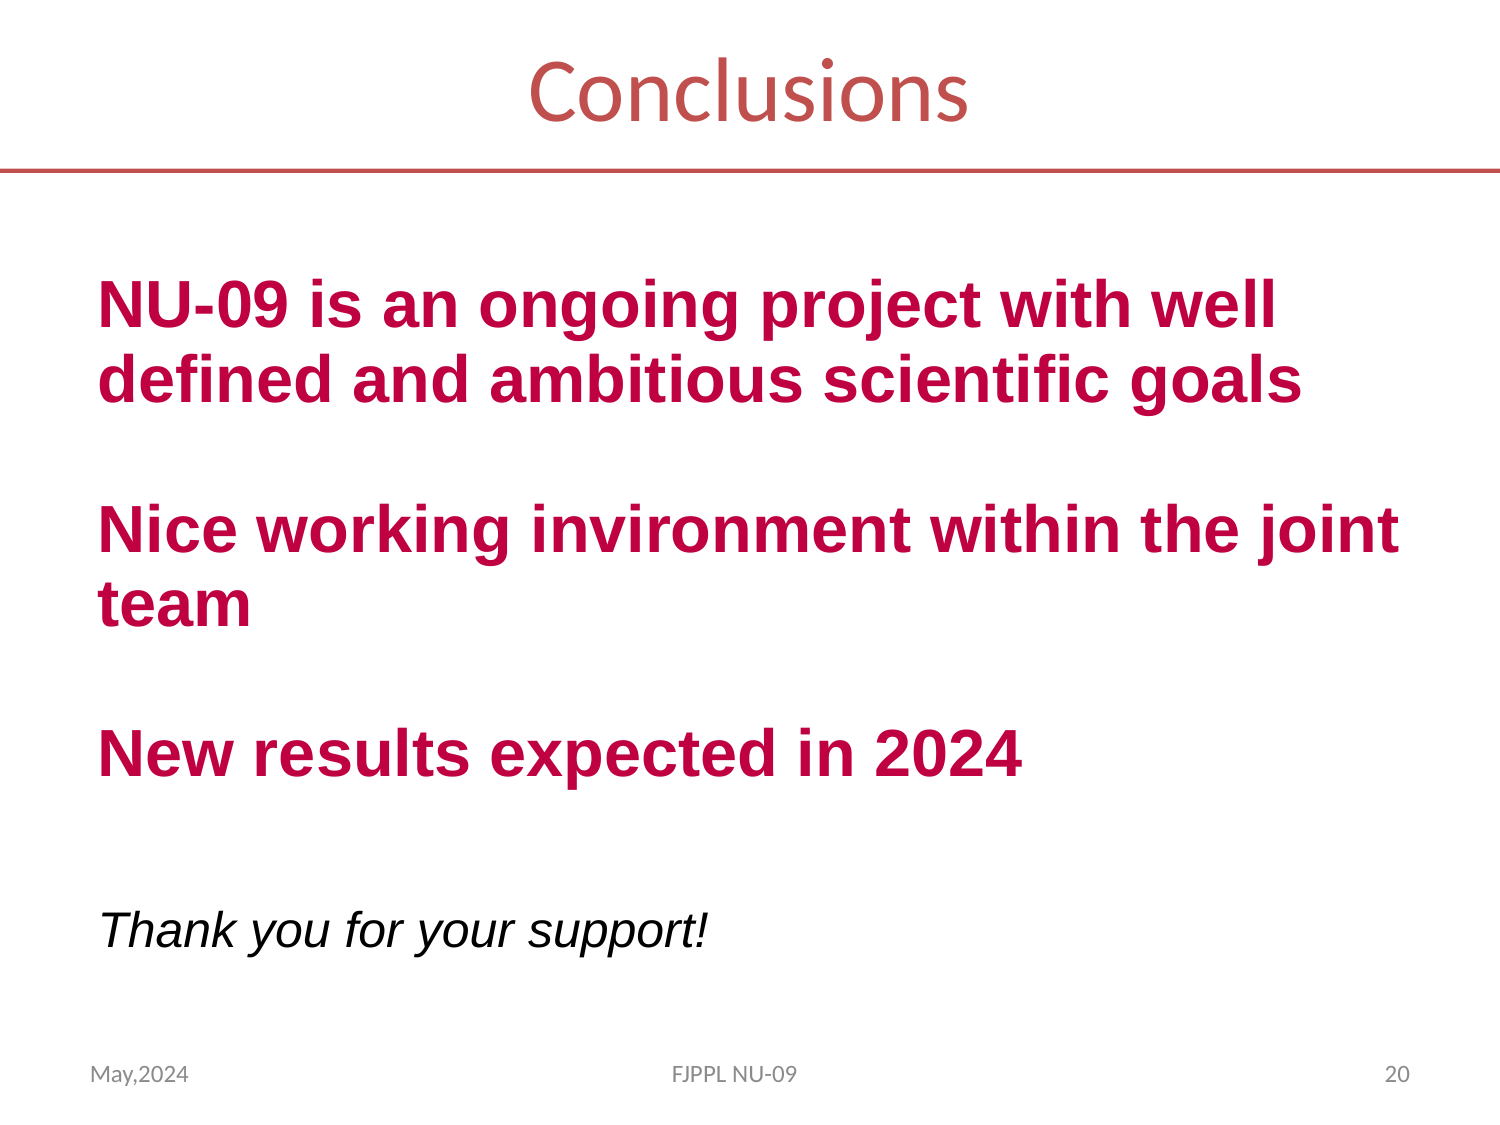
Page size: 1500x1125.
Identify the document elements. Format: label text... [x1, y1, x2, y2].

text_box <number> [1074, 1042, 1425, 1103]
text_box May,2024 [74, 1042, 425, 1103]
text_box FJPPL NU-09 [464, 1042, 1005, 1103]
text_box Conclusions [75, 29, 1425, 141]
text_box NU-09 is an ongoing project with well defined and ambitious scientific goals Nice working invironment within the joint team New results expected in 2024 Thank you for your support! [82, 259, 1441, 966]
